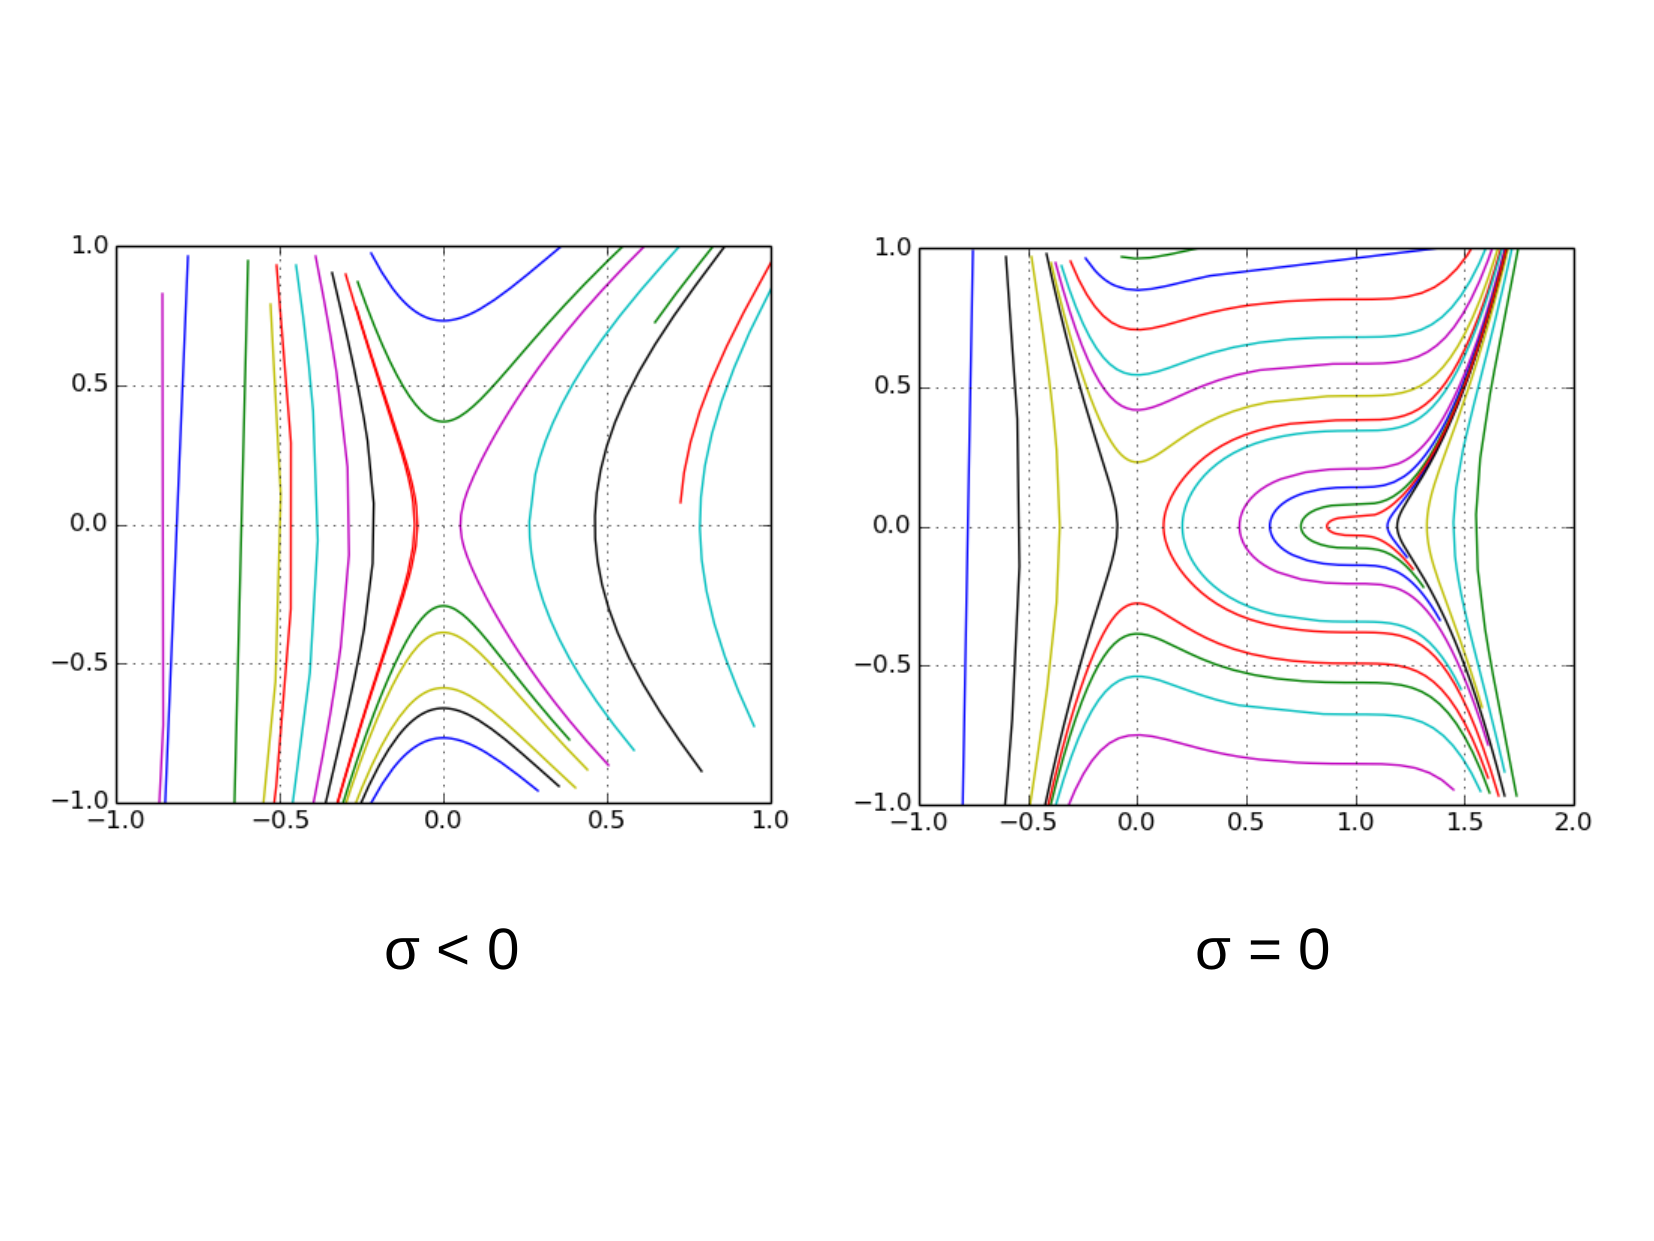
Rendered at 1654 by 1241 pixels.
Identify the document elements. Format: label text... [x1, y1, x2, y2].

picture [11, 177, 1654, 875]
text_box σ = 0 [1181, 909, 1394, 1009]
text_box σ < 0 [369, 909, 615, 1019]
text_box [199, 256, 780, 822]
